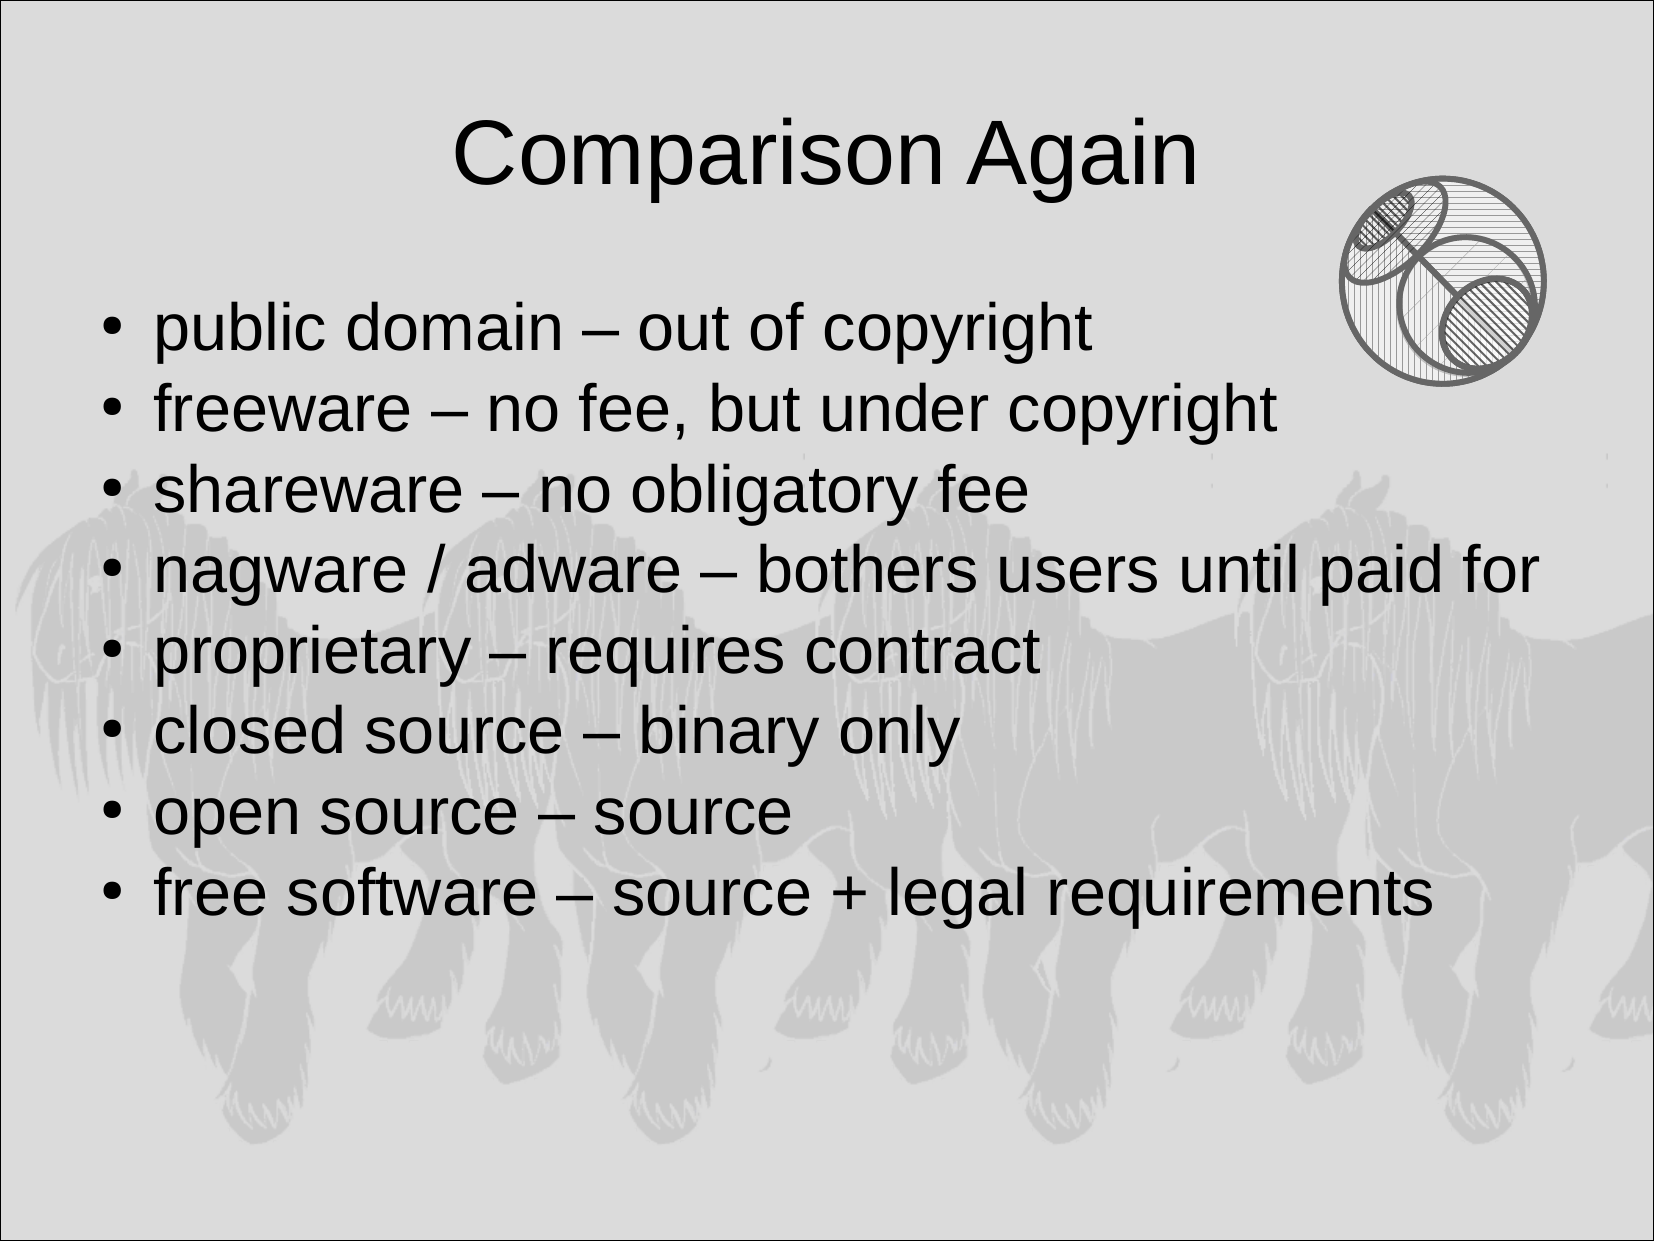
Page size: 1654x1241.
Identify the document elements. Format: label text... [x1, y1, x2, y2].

title Comparison Again [82, 49, 1571, 257]
list public domain – out of copyright freeware – no fee, but under copyright shareware – no obligatory fee nagware / adware – bothers users until paid for proprietary – requires contract closed source – binary only open source – source free software – source + legal requirements [82, 290, 1571, 1109]
text_box [1403, 241, 1530, 368]
text_box [1441, 278, 1532, 369]
text_box [1341, 178, 1544, 384]
